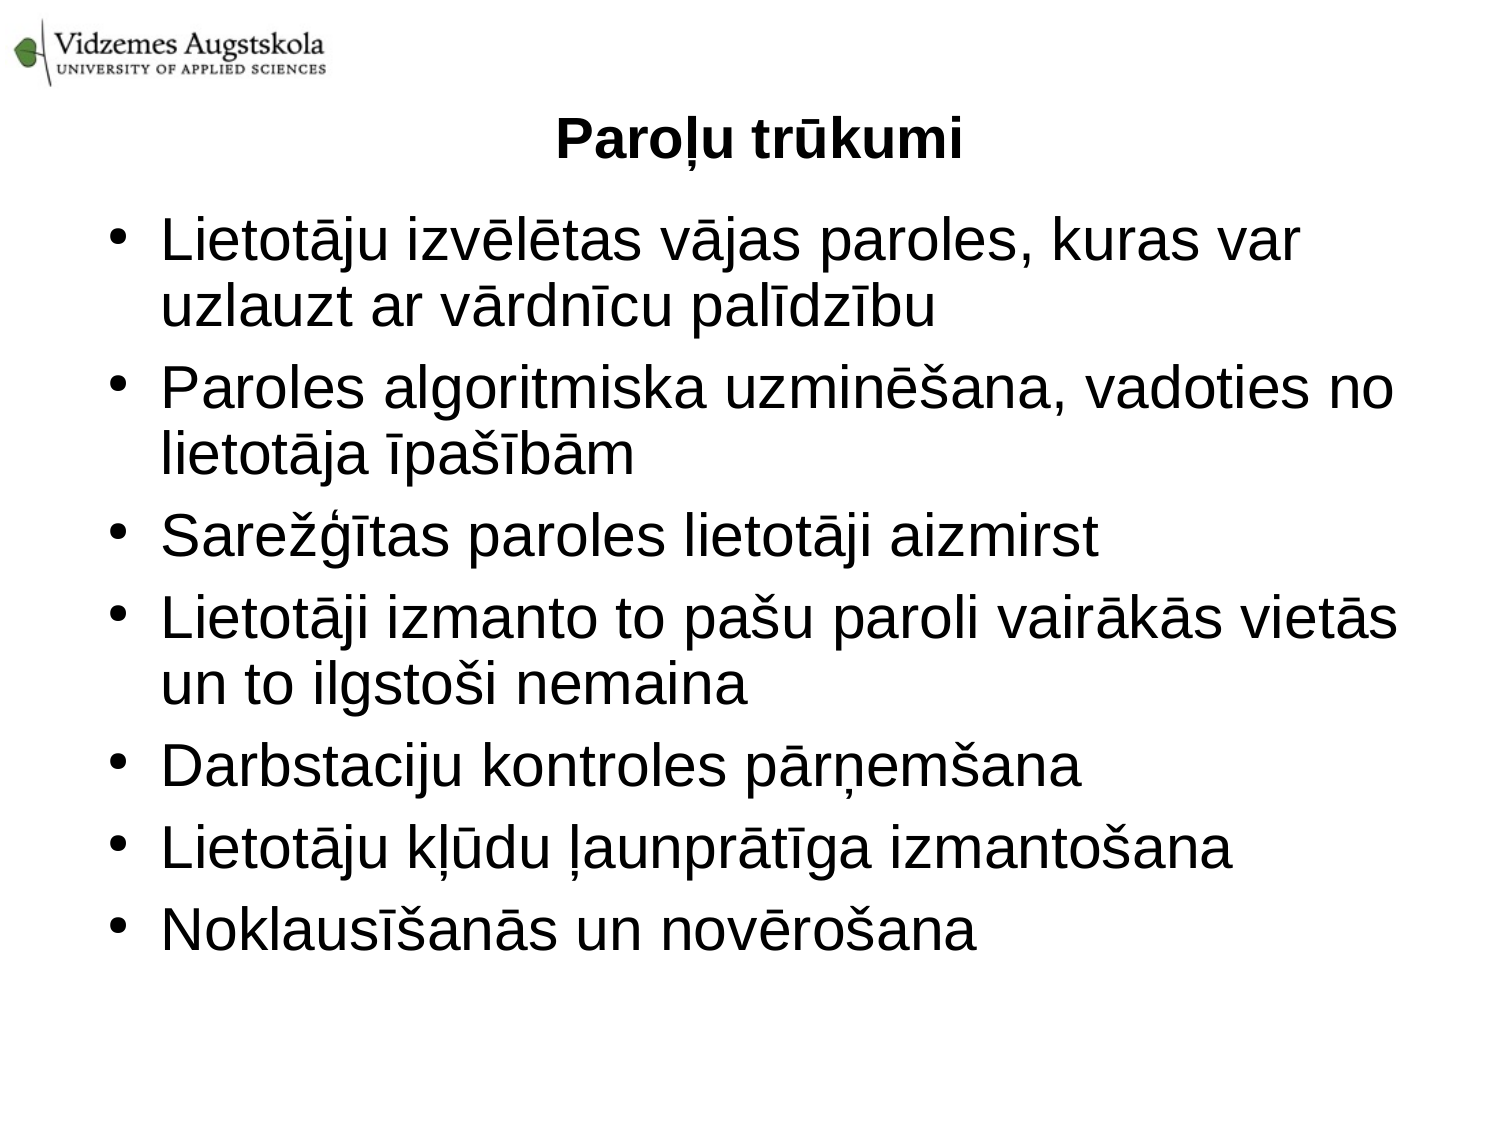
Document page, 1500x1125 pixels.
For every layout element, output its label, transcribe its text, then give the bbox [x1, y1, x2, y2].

picture [5, 2, 334, 102]
list Lietotāju izvēlētas vājas paroles, kuras var uzlauzt ar vārdnīcu palīdzību Paroles algoritmiska uzminēšana, vadoties no lietotāja īpašībām Sarežģītas paroles lietotāji aizmirst Lietotāji izmanto to pašu paroli vairākās vietās un to ilgstoši nemaina Darbstaciju kontroles pārņemšana Lietotāju kļūdu ļaunprātīga izmantošana Noklausīšanās un novērošana [75, 200, 1426, 1006]
title Paroļu trūkumi [75, 45, 1426, 200]
